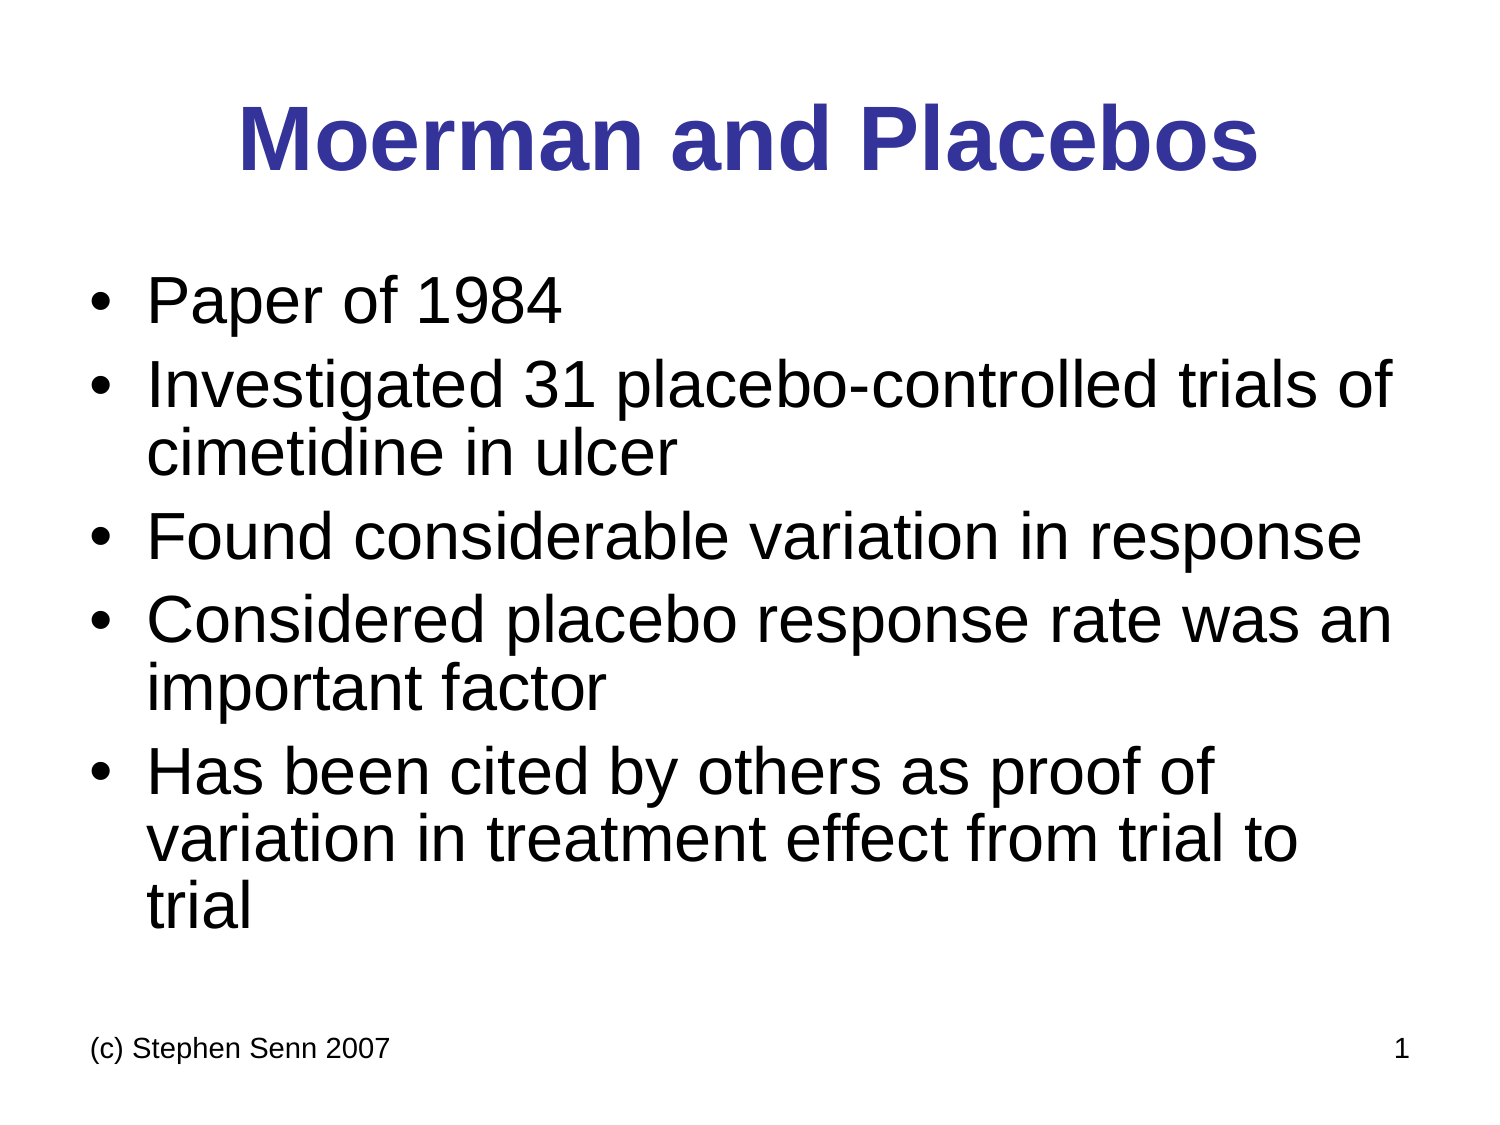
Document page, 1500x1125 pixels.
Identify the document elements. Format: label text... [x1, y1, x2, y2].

title Moerman and Placebos [75, 45, 1426, 233]
list Paper of 1984 Investigated 31 placebo-controlled trials of cimetidine in ulcer Found considerable variation in response Considered placebo response rate was an important factor Has been cited by others as proof of variation in treatment effect from trial to trial [75, 262, 1426, 1005]
